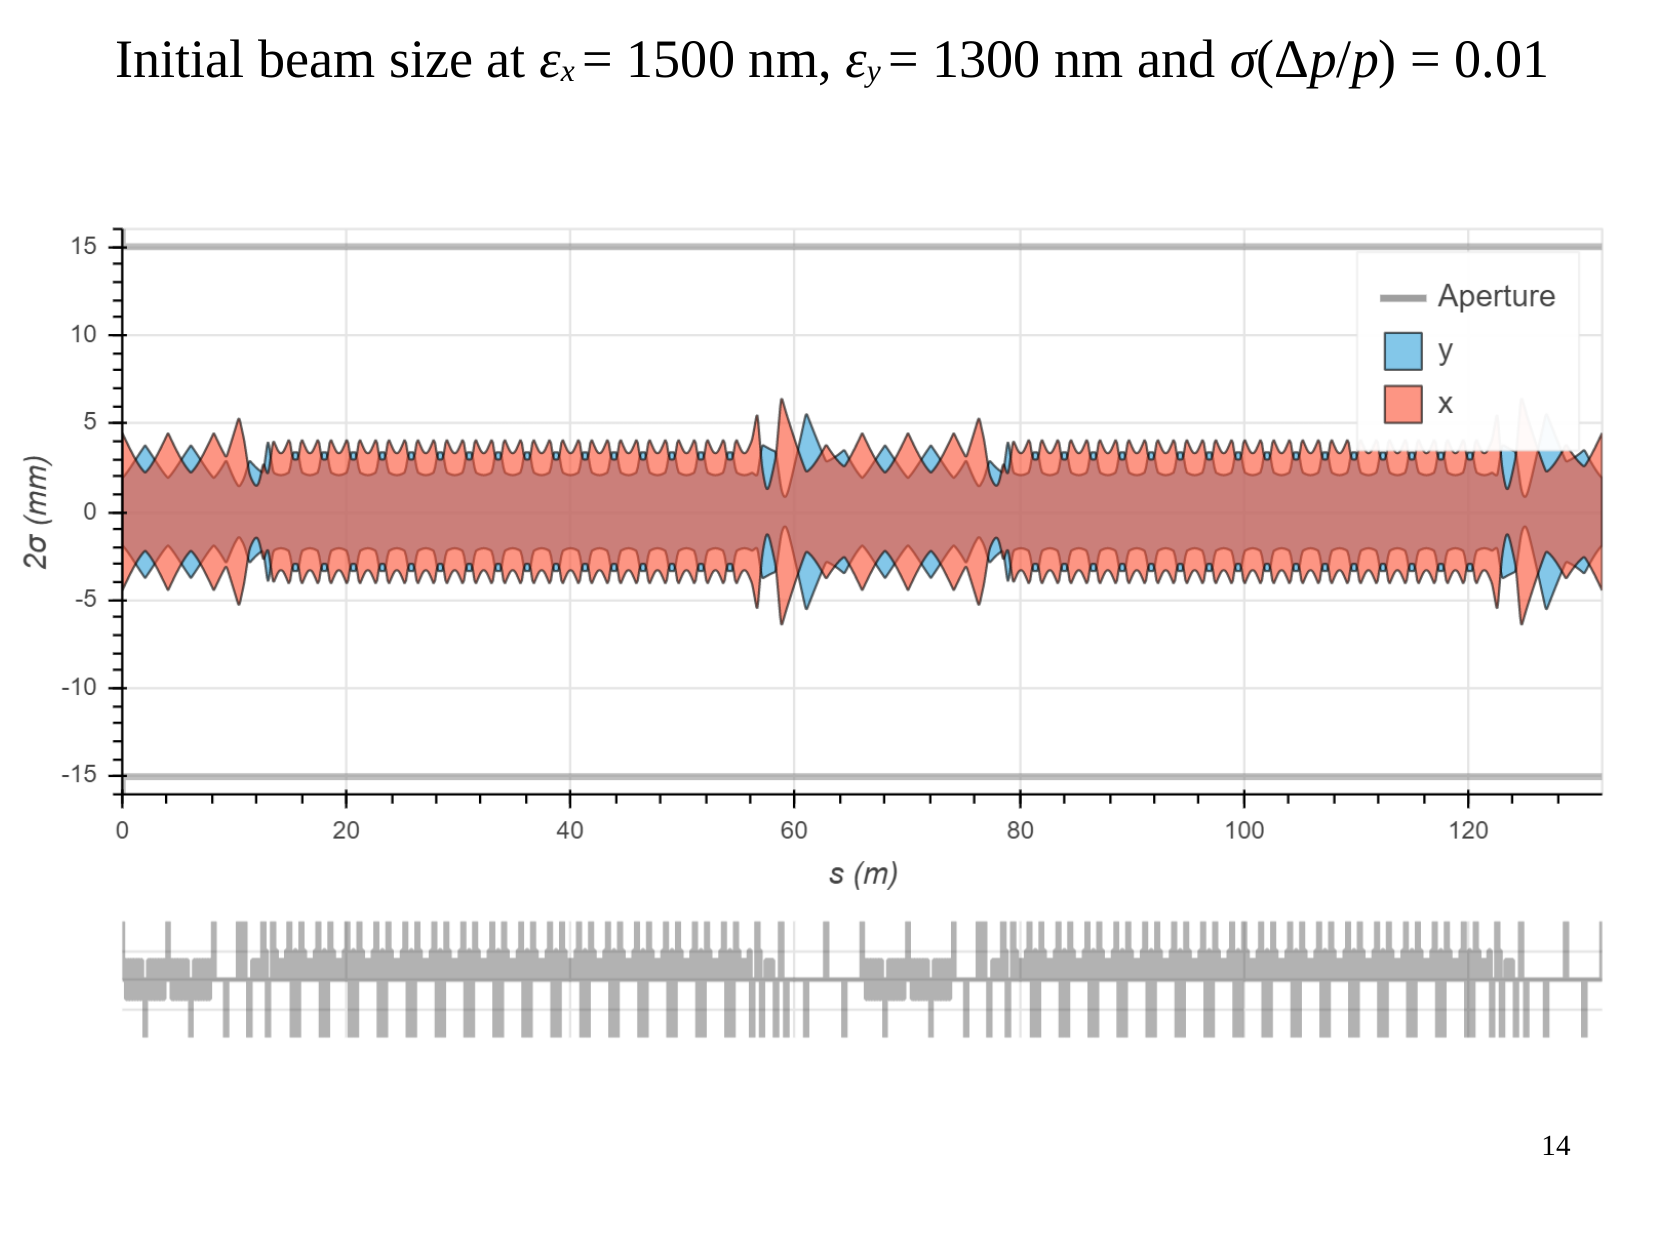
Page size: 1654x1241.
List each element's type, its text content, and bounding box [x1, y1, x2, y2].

title Initial beam size at εx = 1500 nm, εy = 1300 nm and σ(Δp/p) = 0.01 [35, 0, 1630, 129]
picture [8, 212, 1619, 1056]
